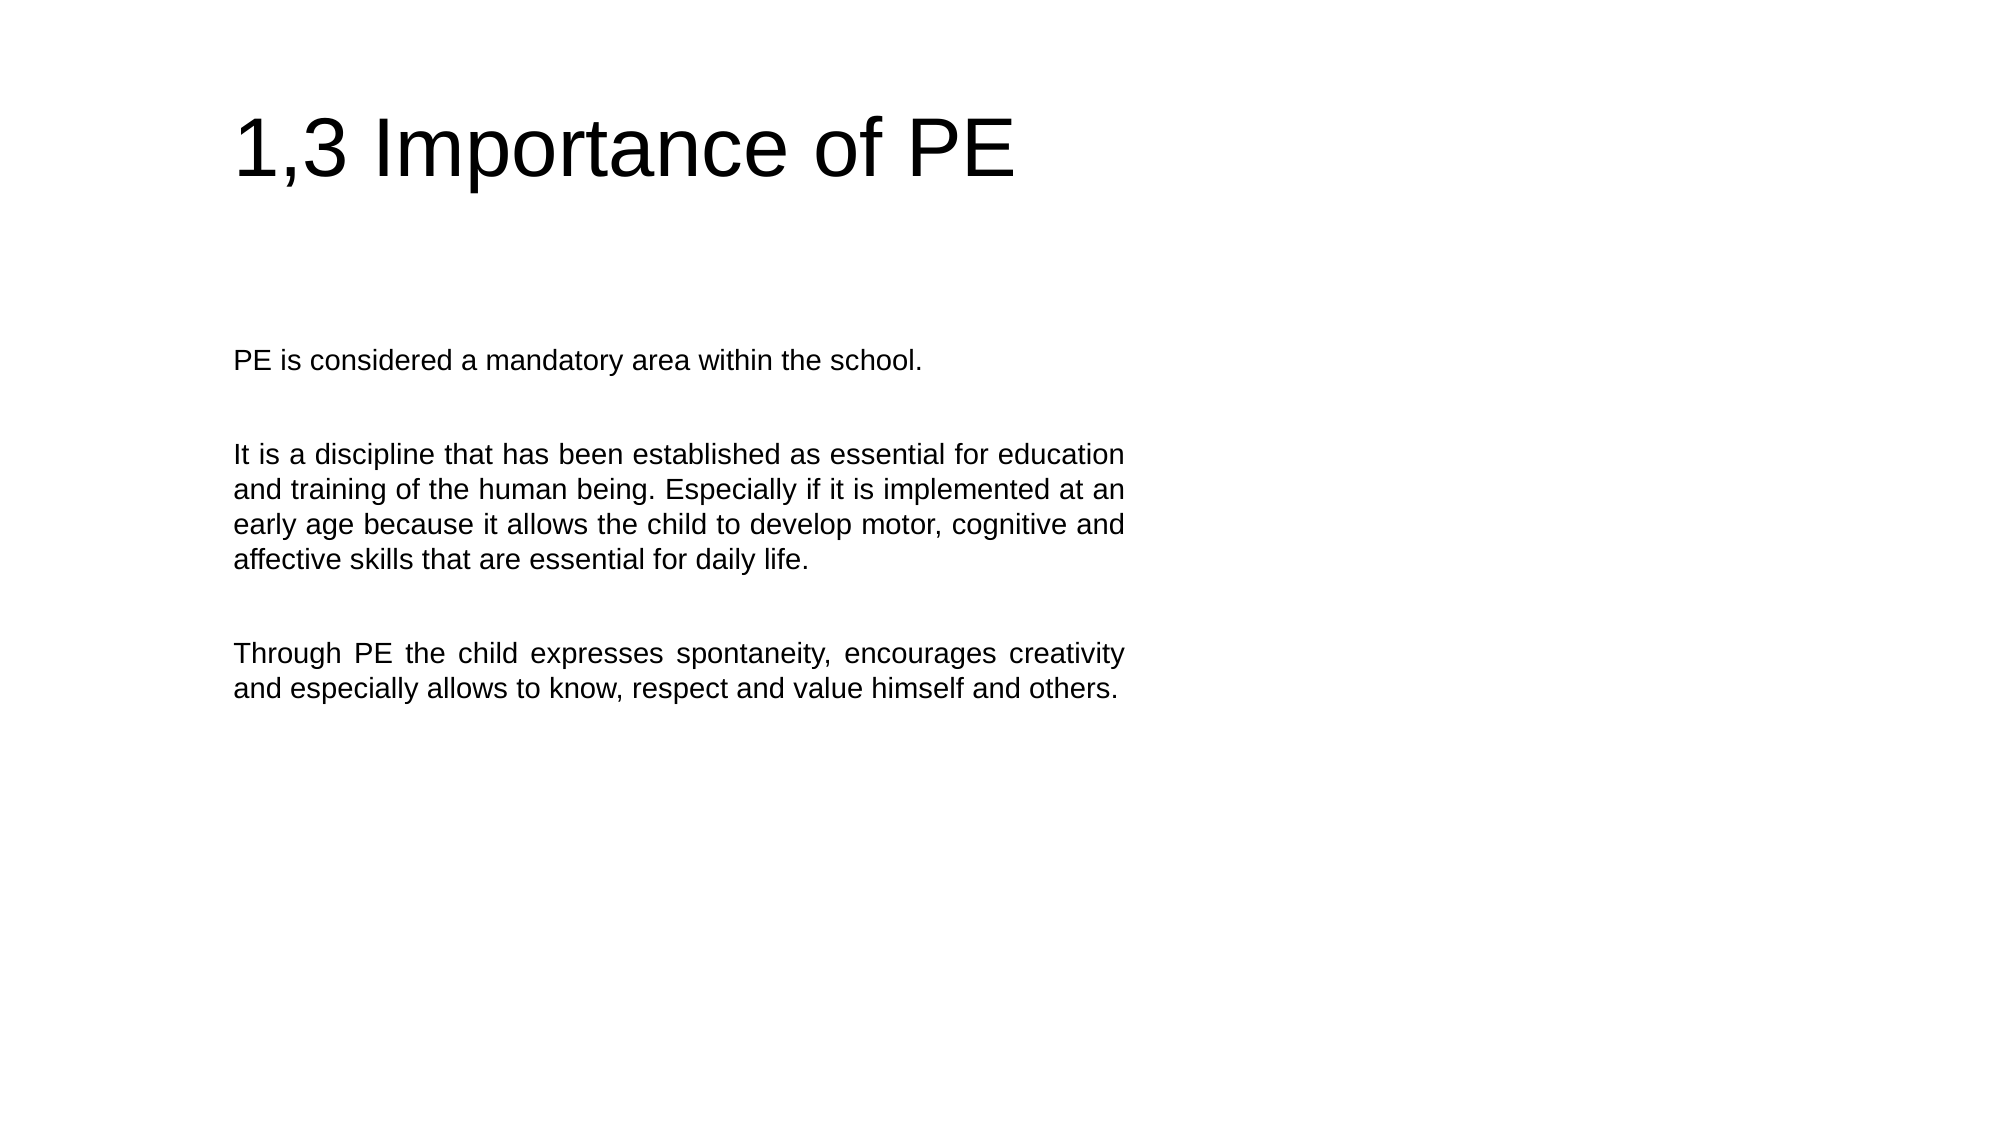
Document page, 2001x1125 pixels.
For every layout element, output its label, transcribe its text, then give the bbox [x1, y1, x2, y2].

list PE is considered a mandatory area within the school. It is a discipline that has been established as essential for education and training of the human being. Especially if it is implemented at an early age because it allows the child to develop motor, cognitive and affective skills that are essential for daily life. Through PE the child expresses spontaneity, encourages creativity and especially allows to know, respect and value himself and others. [233, 341, 1140, 949]
title 1,3 Importance of PE [233, 91, 1140, 193]
